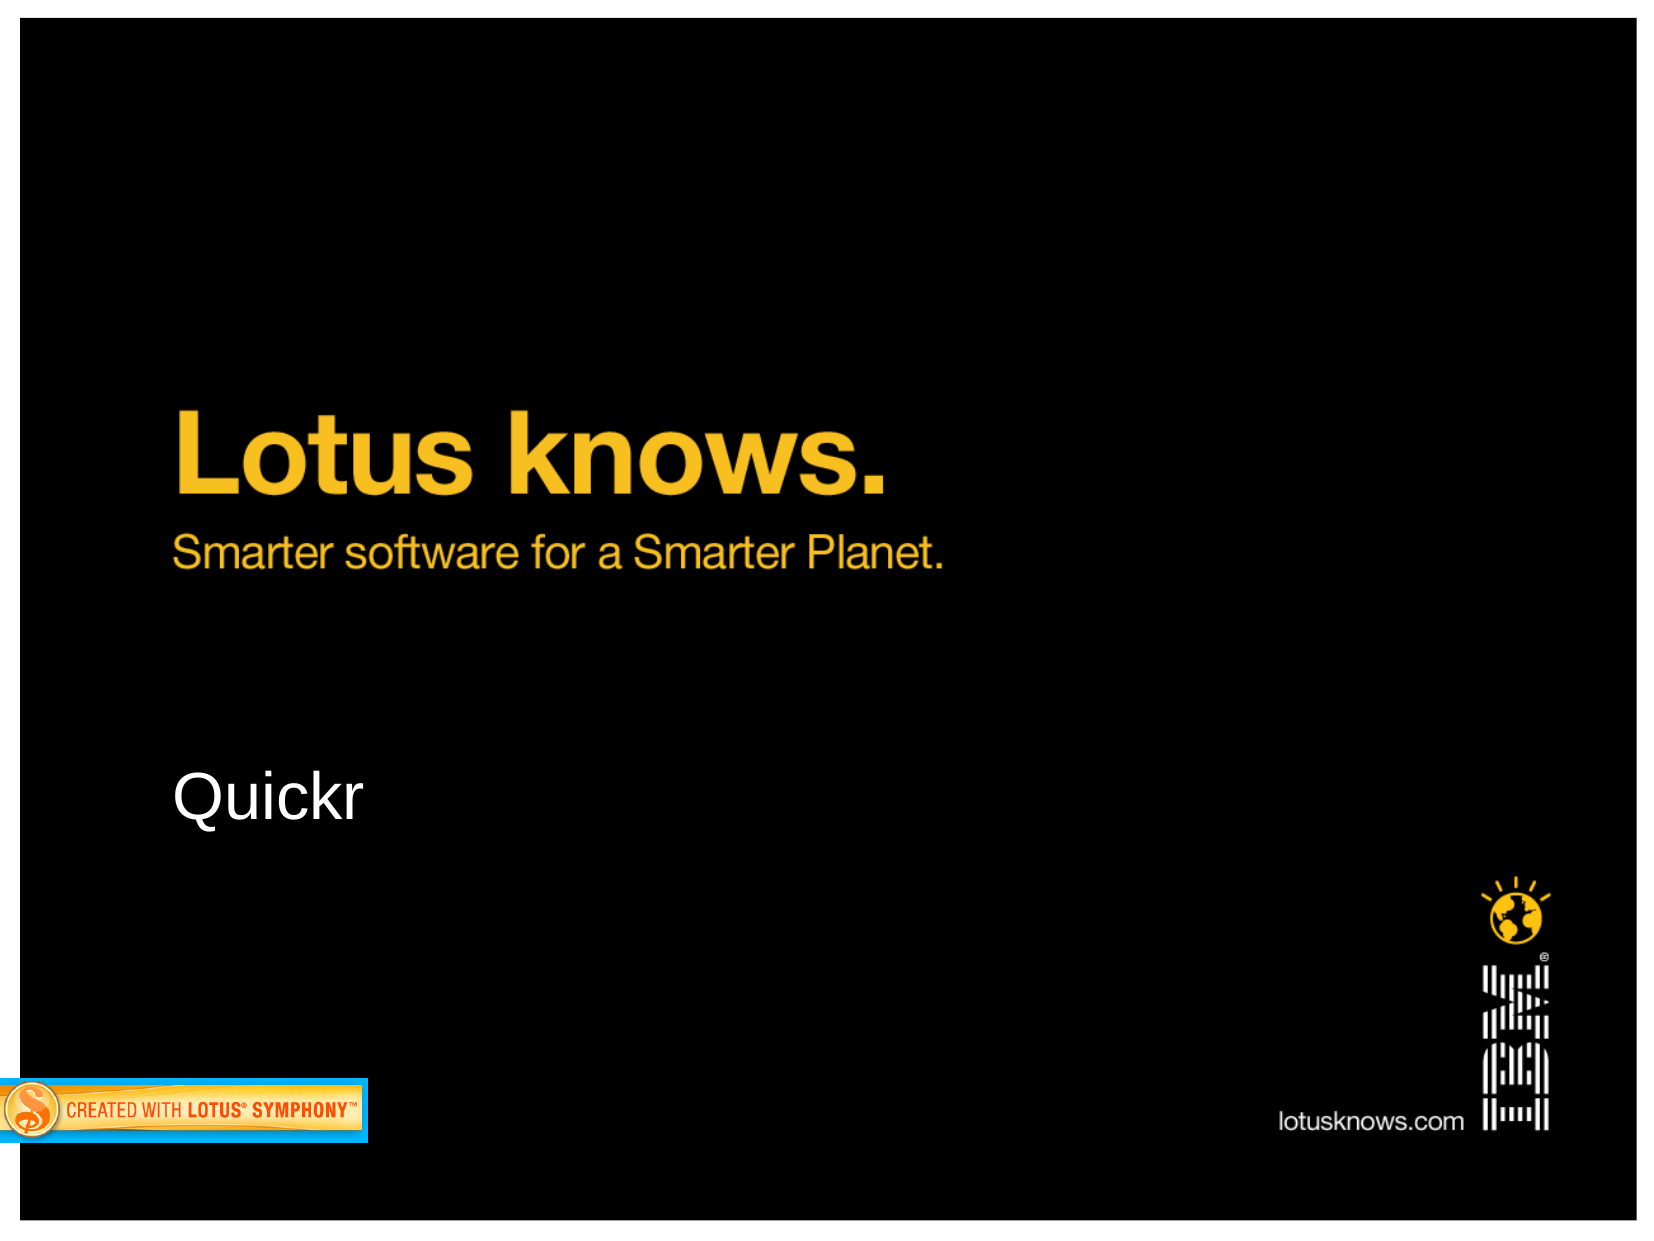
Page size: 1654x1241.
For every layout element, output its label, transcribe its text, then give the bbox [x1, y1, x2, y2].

picture [32, 26, 1620, 1215]
title Quickr [172, 622, 1599, 834]
picture [0, 1082, 361, 1137]
